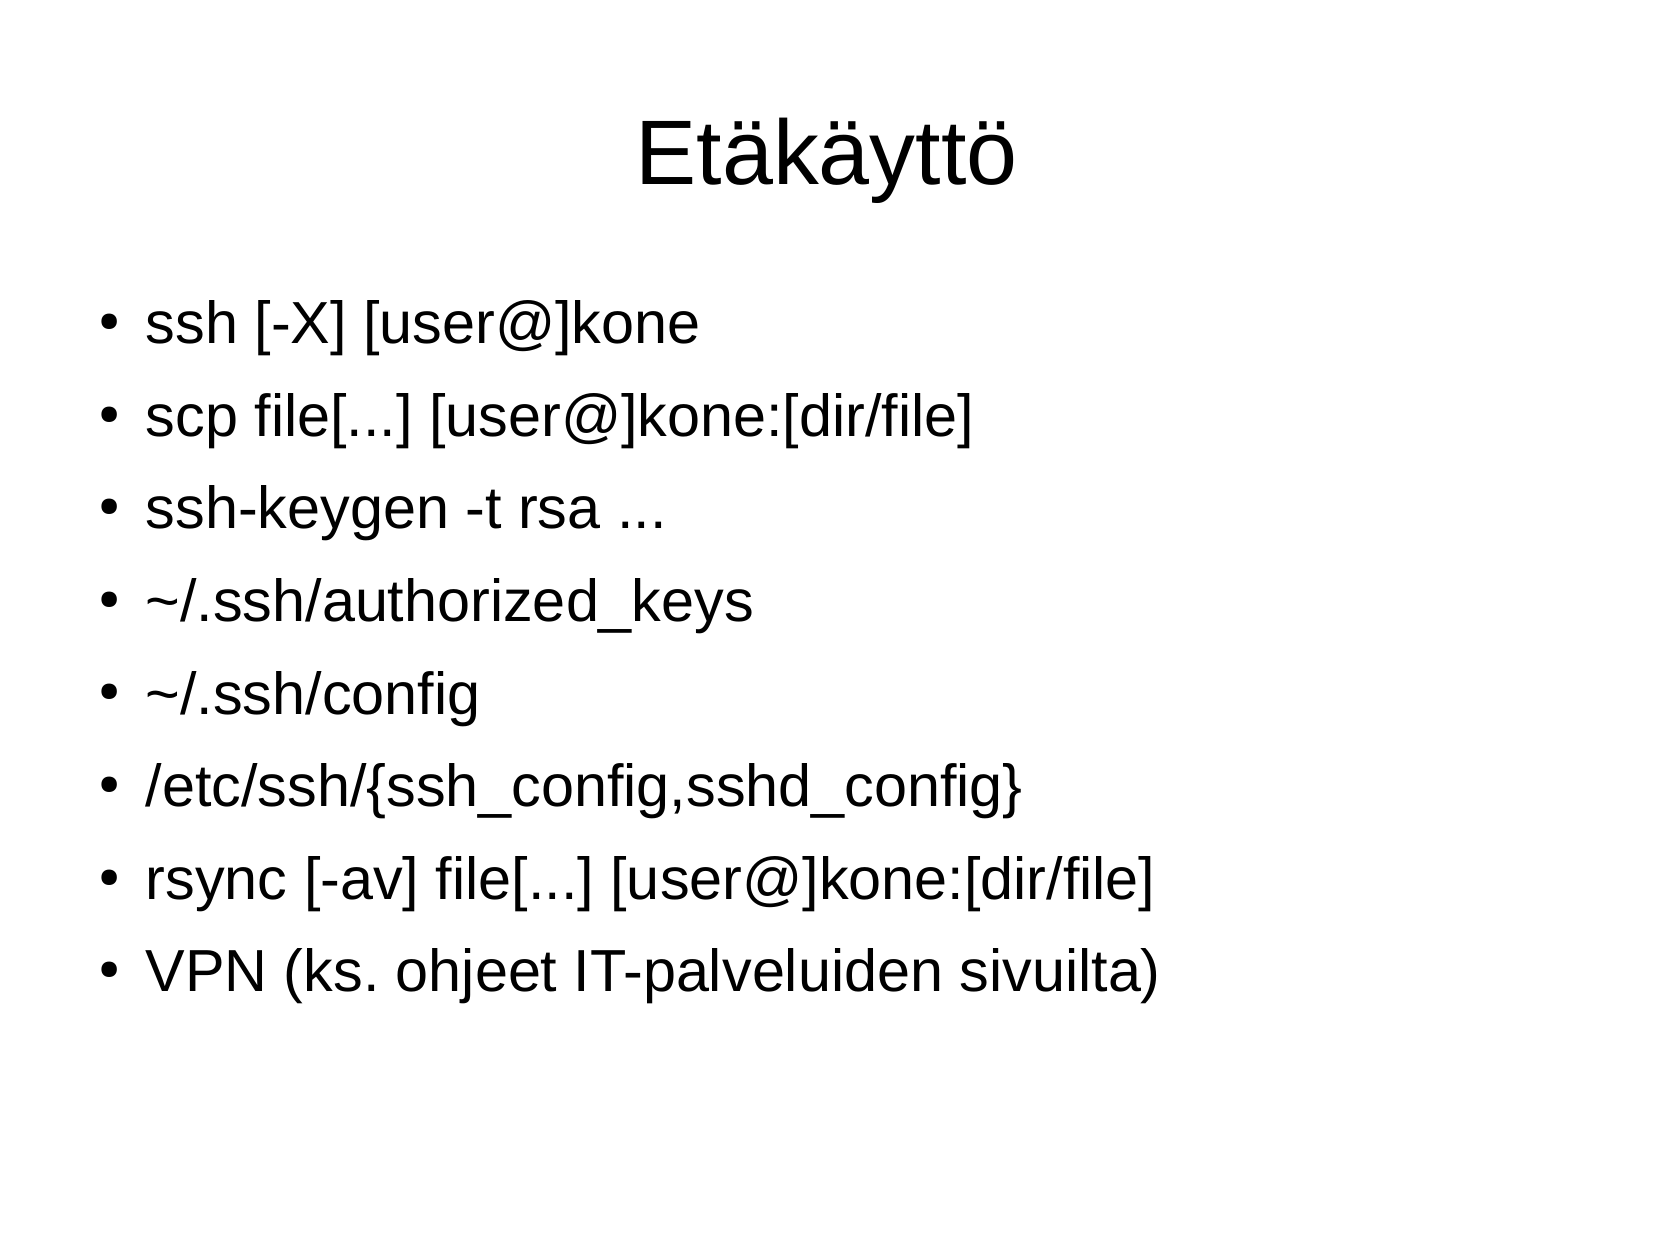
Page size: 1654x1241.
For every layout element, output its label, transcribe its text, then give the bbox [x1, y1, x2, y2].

title Etäkäyttö [82, 49, 1571, 257]
list ssh [-X] [user@]kone scp file[...] [user@]kone:[dir/file] ssh-keygen -t rsa ... ~/.ssh/authorized_keys ~/.ssh/config /etc/ssh/{ssh_config,sshd_config} rsync [-av] file[...] [user@]kone:[dir/file] VPN (ks. ohjeet IT-palveluiden sivuilta) [82, 290, 1571, 1010]
